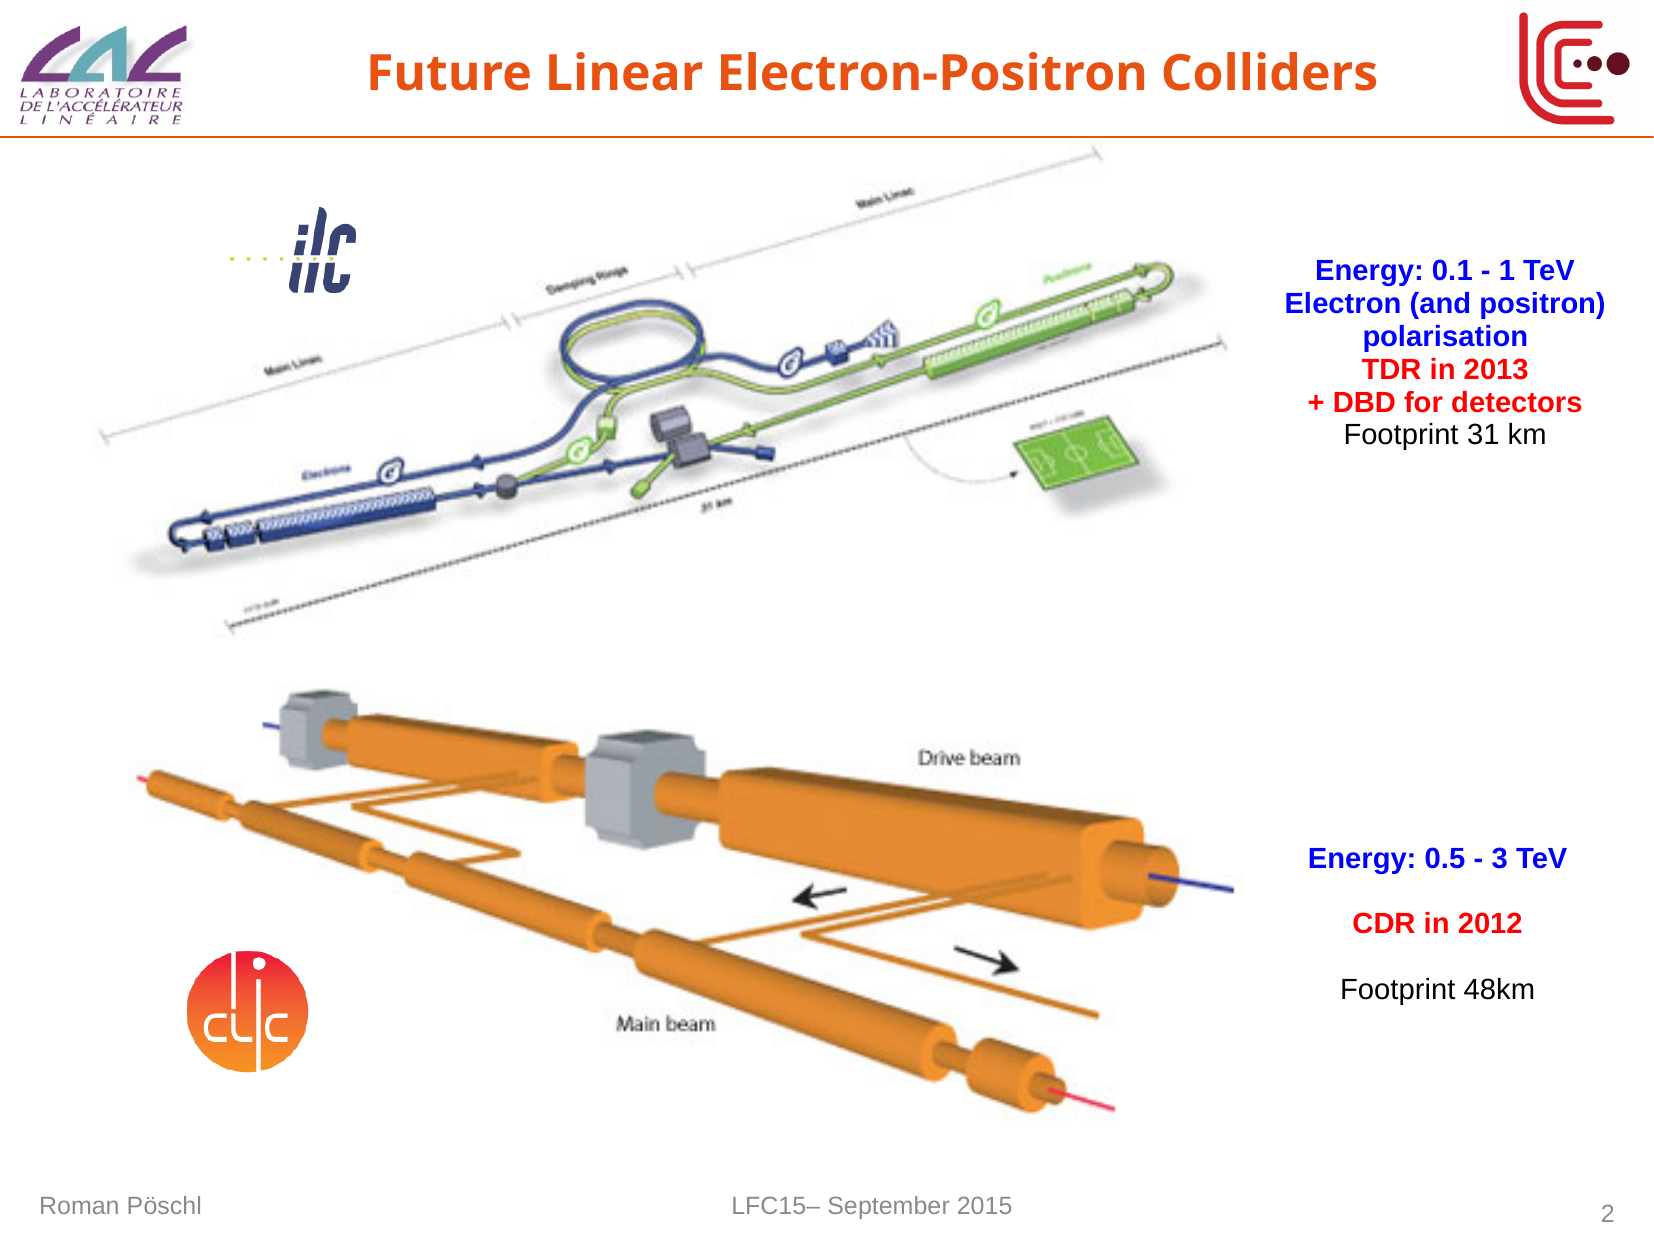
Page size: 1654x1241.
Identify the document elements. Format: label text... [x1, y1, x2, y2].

picture [128, 666, 1244, 1141]
text_box Energy: 0.1 - 1 TeV Electron (and positron) polarisation TDR in 2013 + DBD for detectors Footprint 31 km [1269, 246, 1621, 459]
text_box Energy: 0.5 - 3 TeV CDR in 2012 Footprint 48km [1293, 834, 1583, 1014]
picture [73, 141, 1245, 640]
picture [1508, 2, 1641, 135]
title Future Linear Electron-Positron Colliders [128, 29, 1617, 113]
picture [17, 22, 199, 127]
